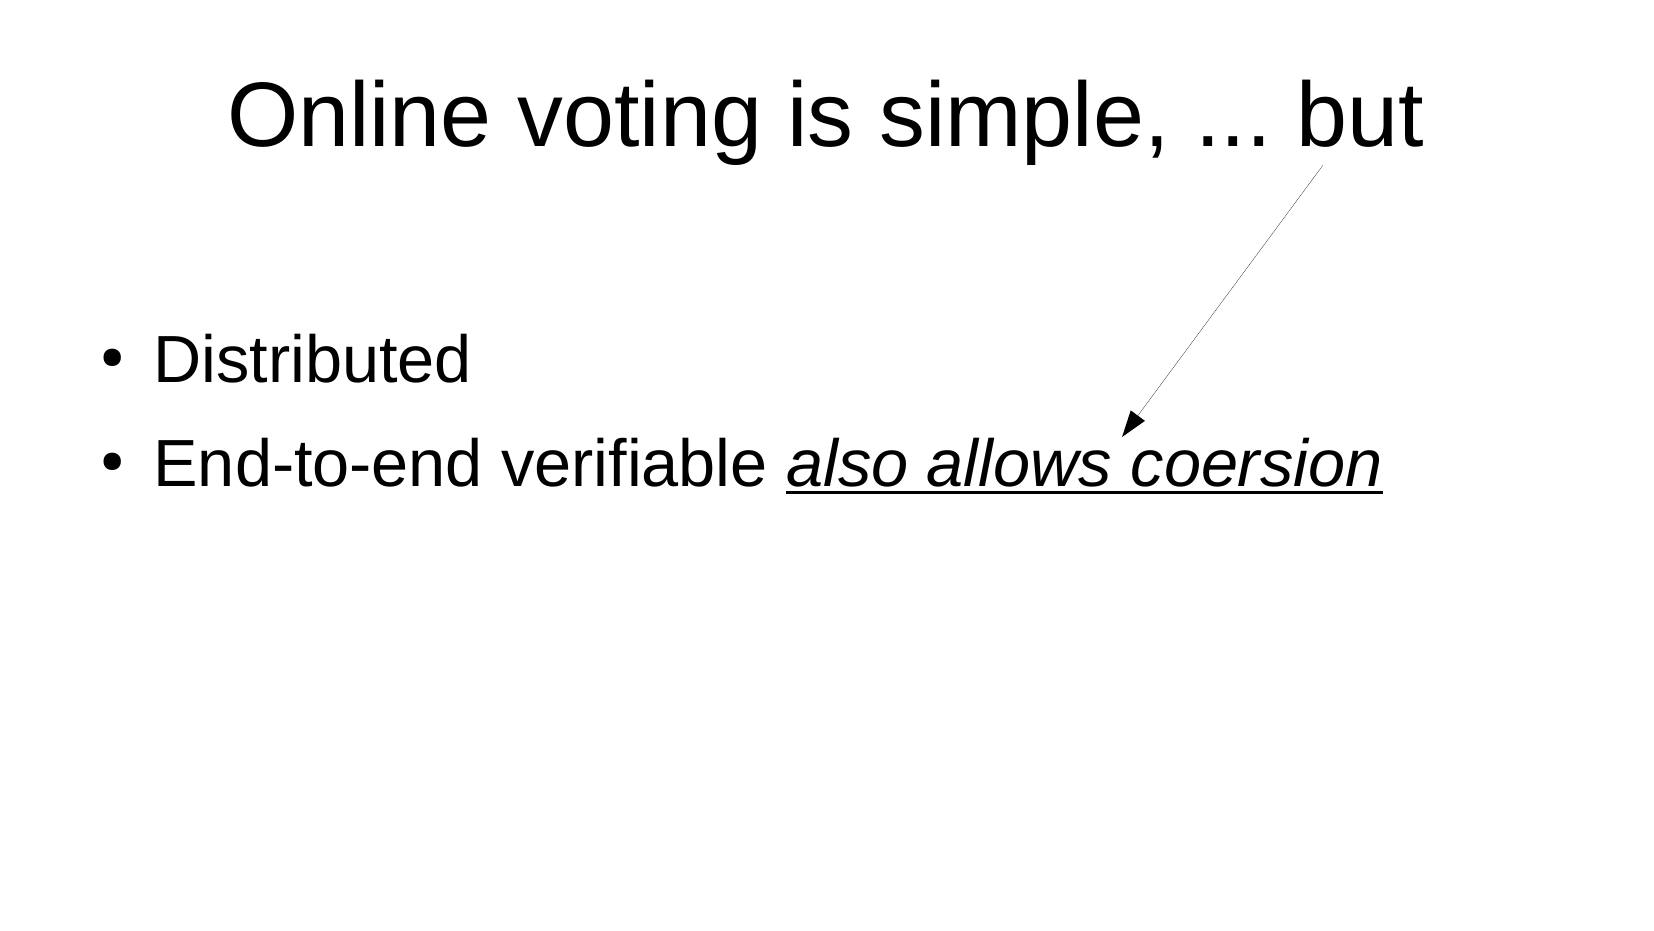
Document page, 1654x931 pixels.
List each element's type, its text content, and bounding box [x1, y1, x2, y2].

title Online voting is simple, ... but [82, 37, 1571, 193]
list Distributed End-to-end verifiable also allows coersion [82, 217, 1571, 758]
